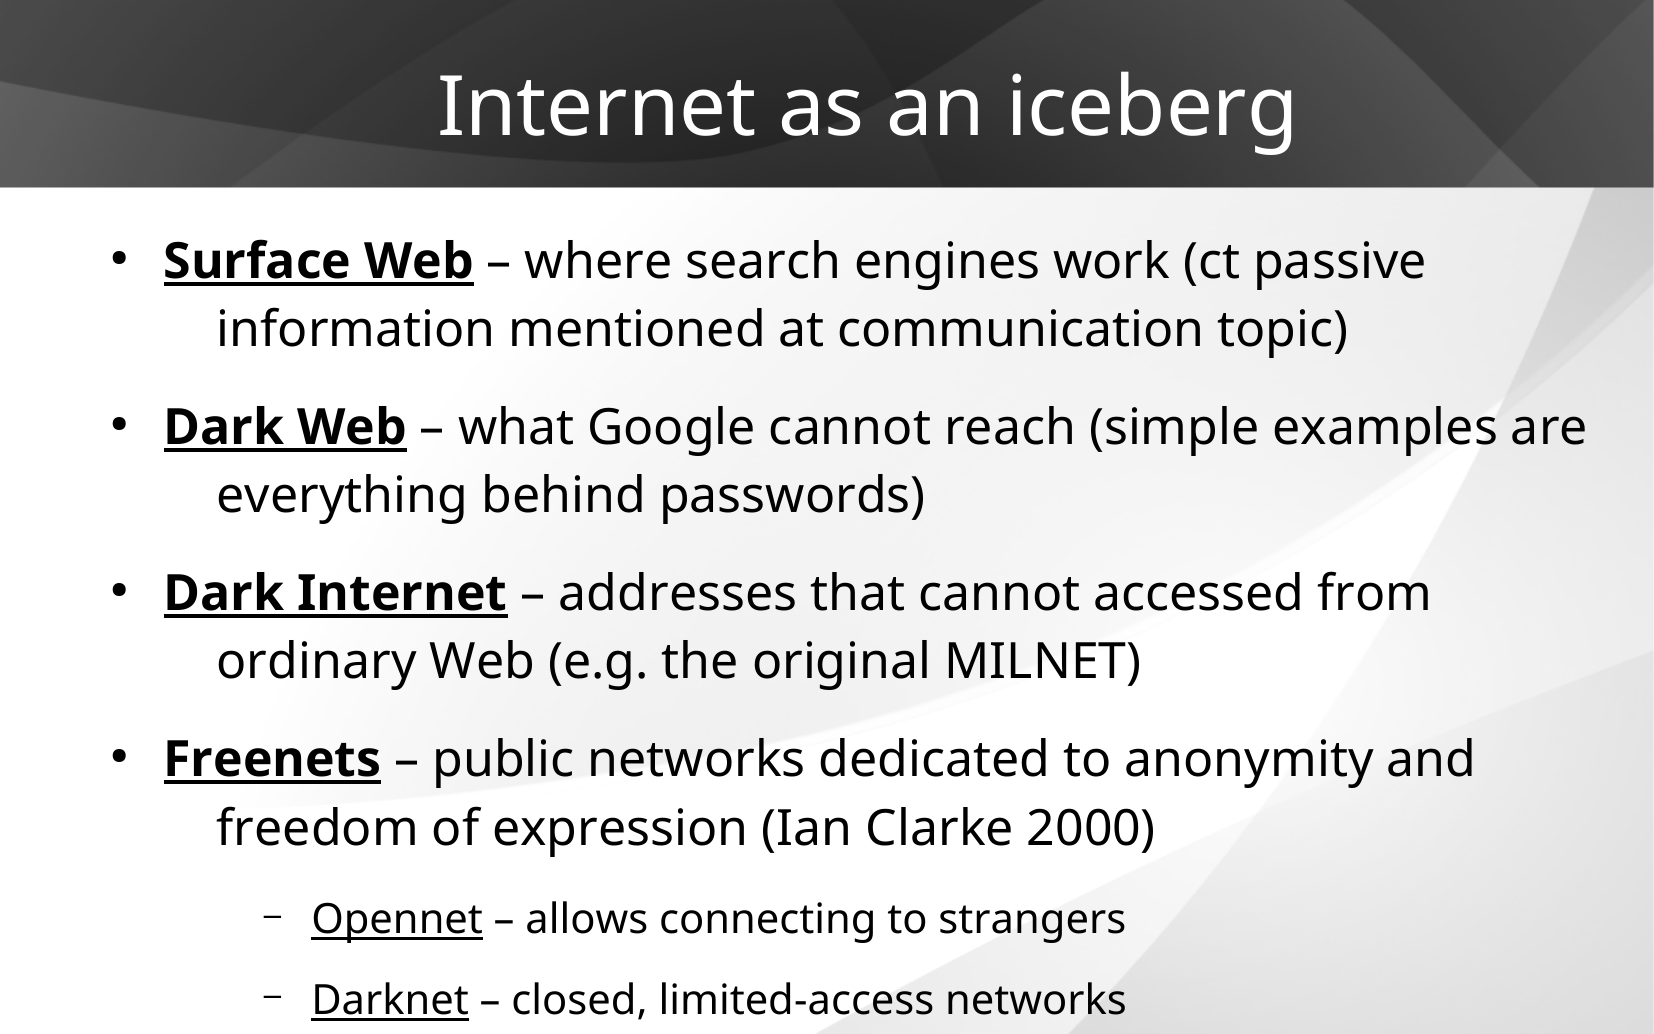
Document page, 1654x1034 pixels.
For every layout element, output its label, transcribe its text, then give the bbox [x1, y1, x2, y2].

title Internet as an iceberg [124, 0, 1613, 208]
picture [0, 0, 1654, 1034]
list Surface Web – where search engines work (ct passive information mentioned at communication topic) Dark Web – what Google cannot reach (simple examples are everything behind passwords) Dark Internet – addresses that cannot accessed from ordinary Web (e.g. the original MILNET) Freenets – public networks dedicated to anonymity and freedom of expression (Ian Clarke 2000) Opennet – allows connecting to strangers Darknet – closed, limited-access networks [75, 225, 1613, 1013]
